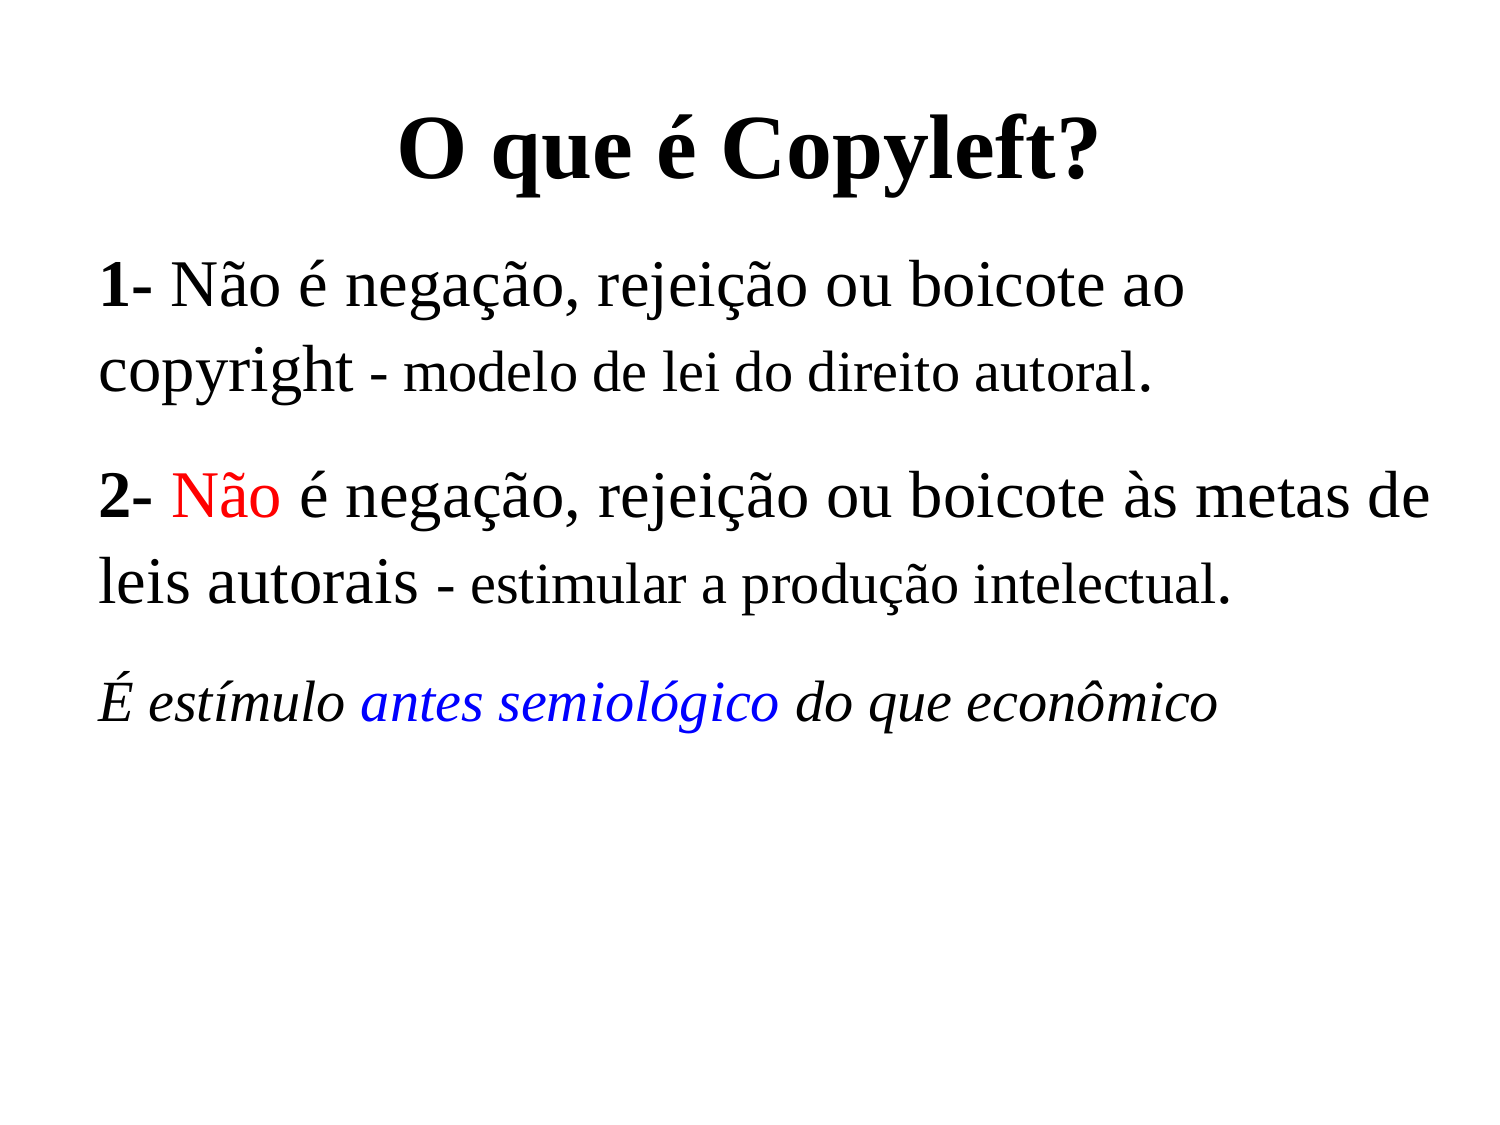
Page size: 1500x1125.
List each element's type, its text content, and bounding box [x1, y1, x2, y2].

title O que é Copyleft? [0, 78, 1500, 218]
text_box 1- Não é negação, rejeição ou boicote ao copyright - modelo de lei do direito autoral. 2- Não é negação, rejeição ou boicote às metas de leis autorais - estimular a produção intelectual. É estímulo antes semiológico do que econômico [98, 246, 1413, 1100]
